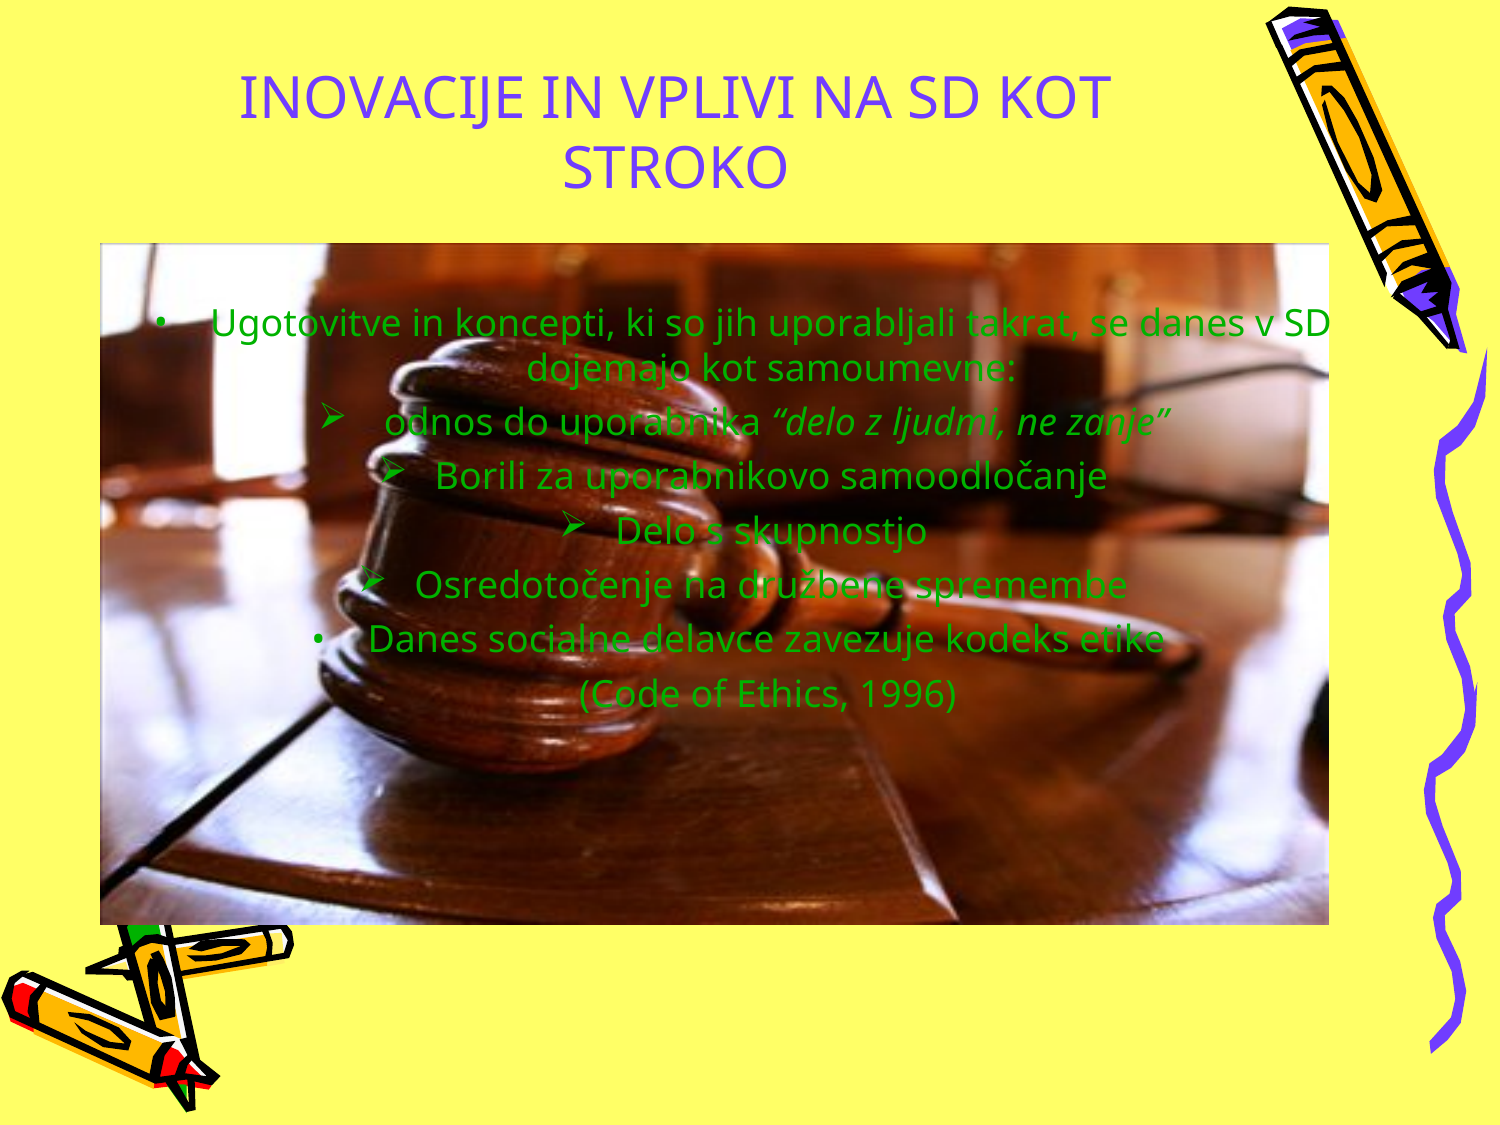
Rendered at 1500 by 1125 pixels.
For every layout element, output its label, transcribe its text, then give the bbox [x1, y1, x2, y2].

title INOVACIJE IN VPLIVI NA SD KOT STROKO [112, 24, 1240, 209]
list Ugotovitve in koncepti, ki so jih uporabljali takrat, se danes v SD dojemajo kot samoumevne: odnos do uporabnika “delo z ljudmi, ne zanje” Borili za uporabnikovo samoodločanje Delo s skupnostjo Osredotočenje na družbene spremembe Danes socialne delavce zavezuje kodeks etike (Code of Ethics, 1996) [112, 290, 1375, 891]
picture [100, 243, 1329, 925]
